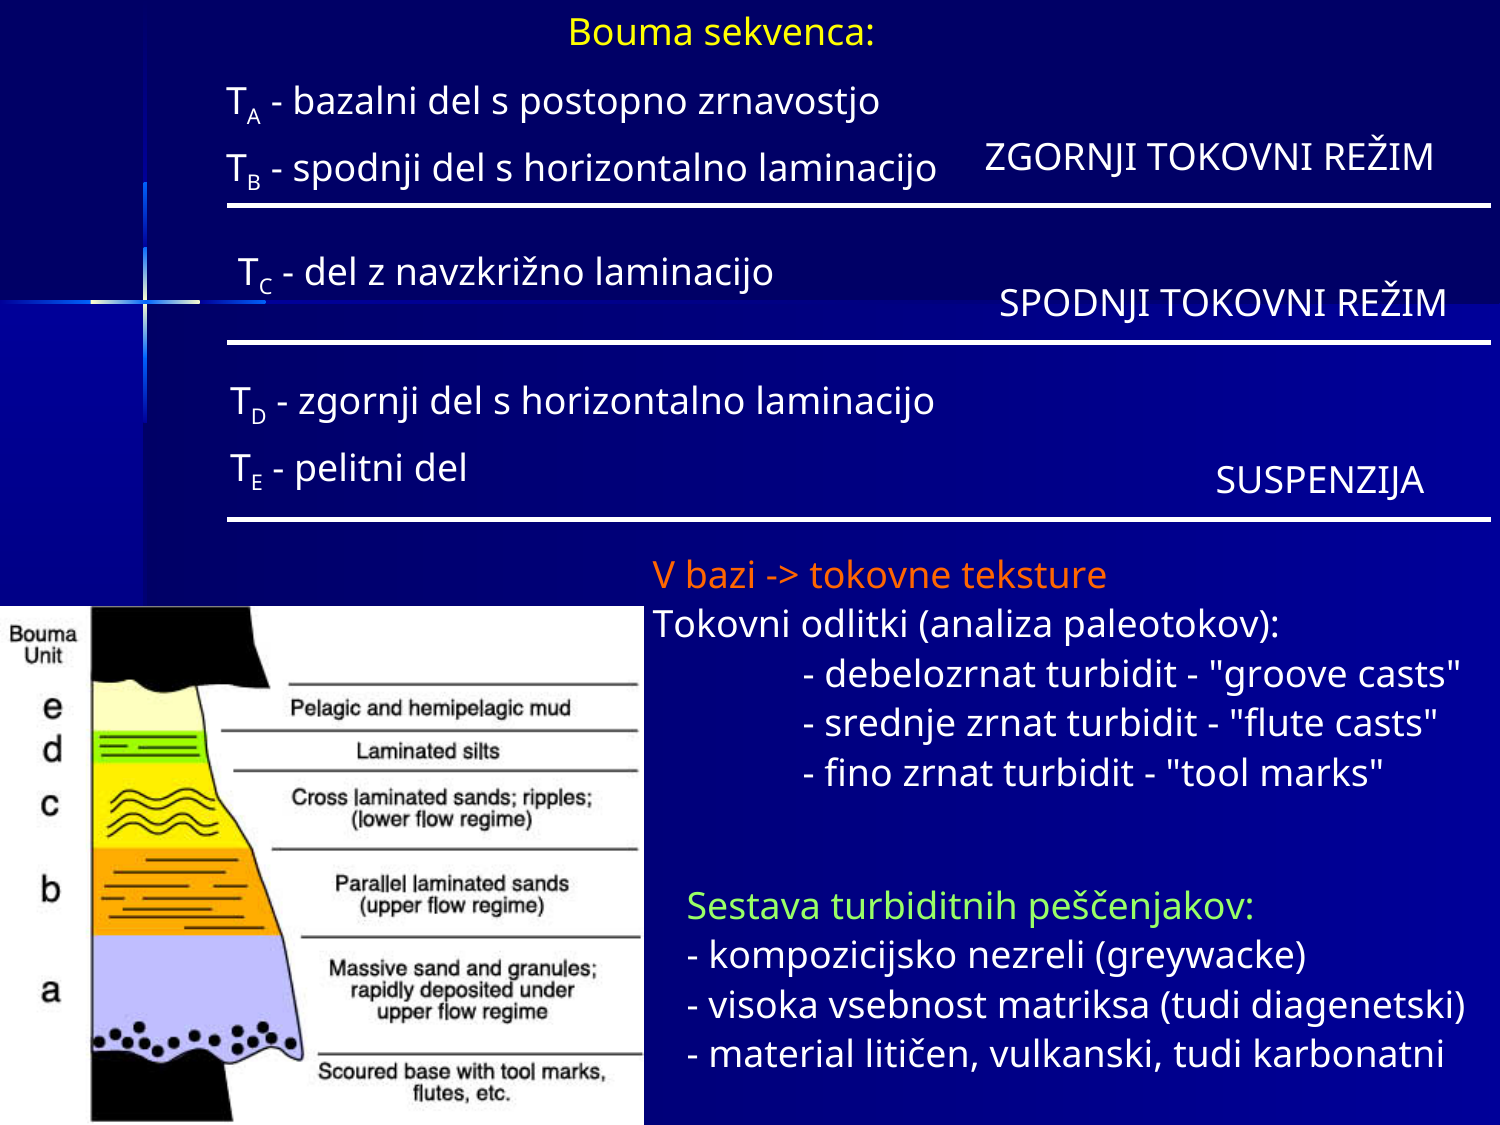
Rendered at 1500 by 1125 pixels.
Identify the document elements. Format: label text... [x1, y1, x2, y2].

text_box ZGORNJI TOKOVNI REŽIM [969, 124, 1451, 186]
text_box TD - zgornji del s horizontalno laminacijo TE - pelitni del [215, 354, 952, 503]
text_box Sestava turbiditnih peščenjakov: - kompozicijsko nezreli (greywacke) - visoka vsebnost matriksa (tudi diagenetski) - material litičen, vulkanski, tudi karbonatni [671, 869, 1481, 1083]
text_box SPODNJI TOKOVNI REŽIM [984, 271, 1464, 333]
text_box V bazi -> tokovne teksture Tokovni odlitki (analiza paleotokov): - debelozrnat turbidit - "groove casts" - srednje zrnat turbidit - "flute casts" - fino zrnat turbidit - "tool marks" [638, 538, 1477, 802]
text_box TC - del z navzkrižno laminacijo [223, 224, 790, 307]
text_box Bouma sekvenca: [552, 0, 891, 54]
text_box SUSPENZIJA [1200, 448, 1440, 510]
picture [0, 606, 644, 1125]
text_box TA - bazalni del s postopno zrnavostjo TB - spodnji del s horizontalno laminacijo [211, 54, 954, 203]
